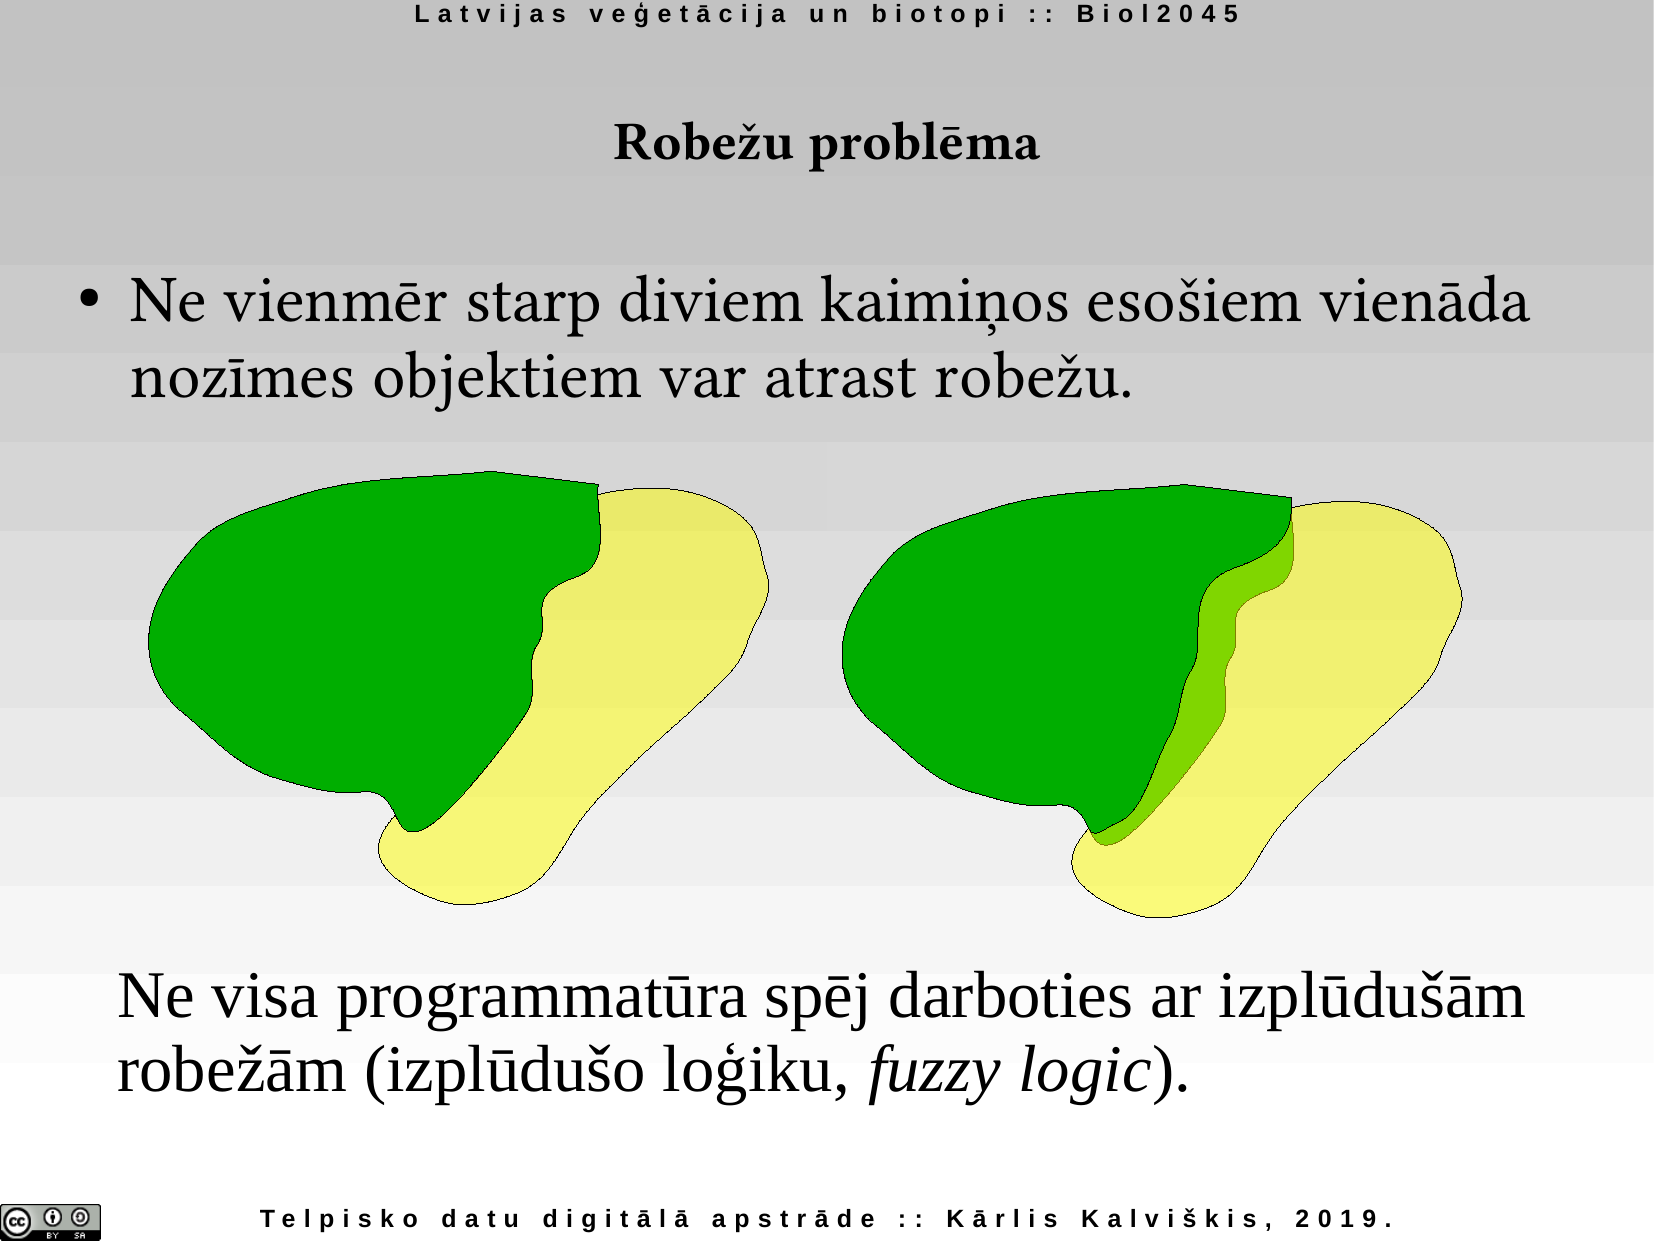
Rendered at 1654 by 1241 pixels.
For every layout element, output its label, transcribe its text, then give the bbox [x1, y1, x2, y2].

title Robežu problēma [59, 37, 1596, 246]
picture [0, 0, 1654, 1241]
text_box [842, 484, 1463, 918]
text_box [148, 471, 769, 905]
list Ne vienmēr starp diviem kaimiņos esošiem vienāda nozīmes objektiem var atrast robežu. [59, 261, 1596, 1175]
text_box Ne visa programmatūra spēj darboties ar izplūdušām robežām (izplūdušo loģiku, fuzzy logic). [117, 958, 1590, 1107]
